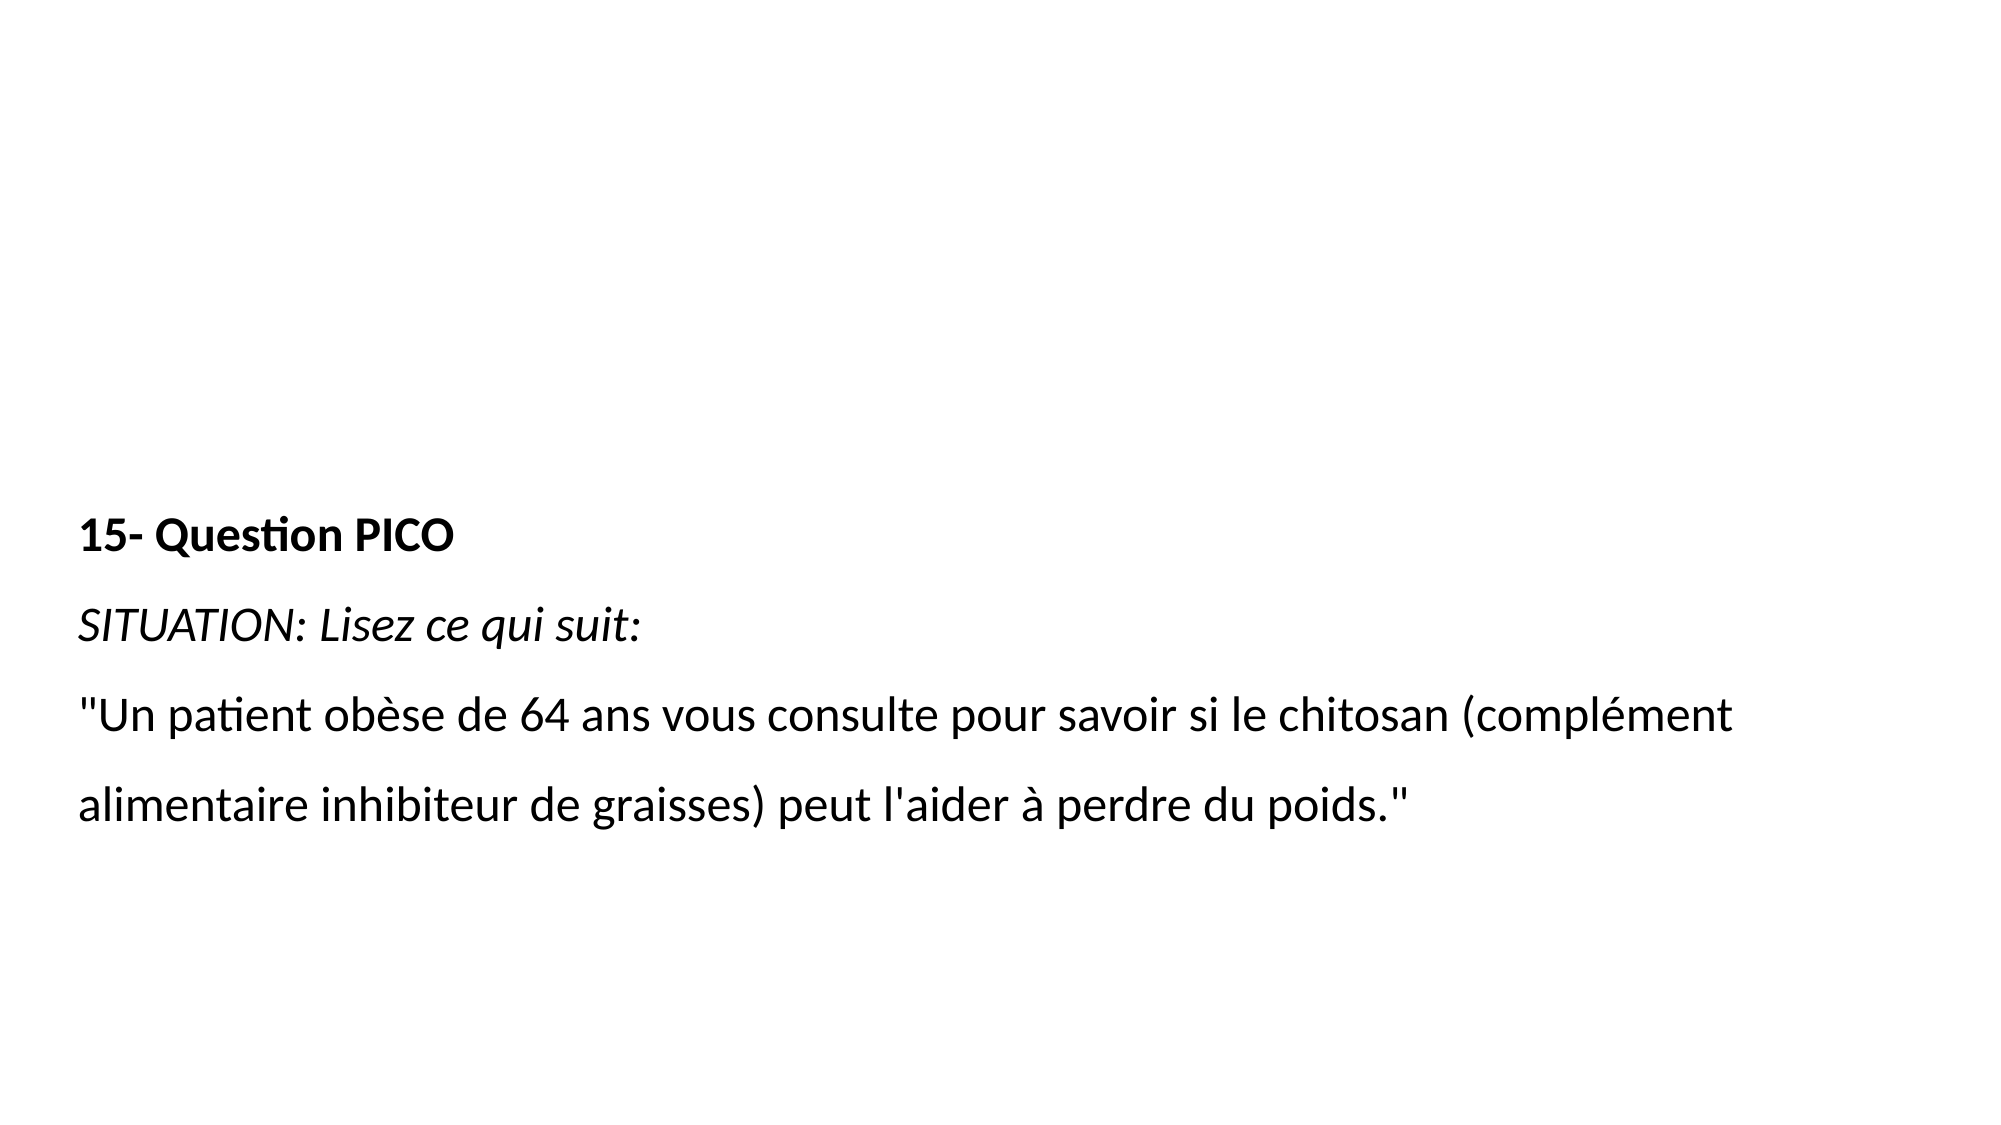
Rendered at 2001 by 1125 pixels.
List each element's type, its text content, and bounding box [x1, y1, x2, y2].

text_box 15- Question PICO SITUATION: Lisez ce qui suit: "Un patient obèse de 64 ans vous consulte pour savoir si le chitosan (complément alimentaire inhibiteur de graisses) peut l'aider à perdre du poids." [63, 464, 1943, 839]
